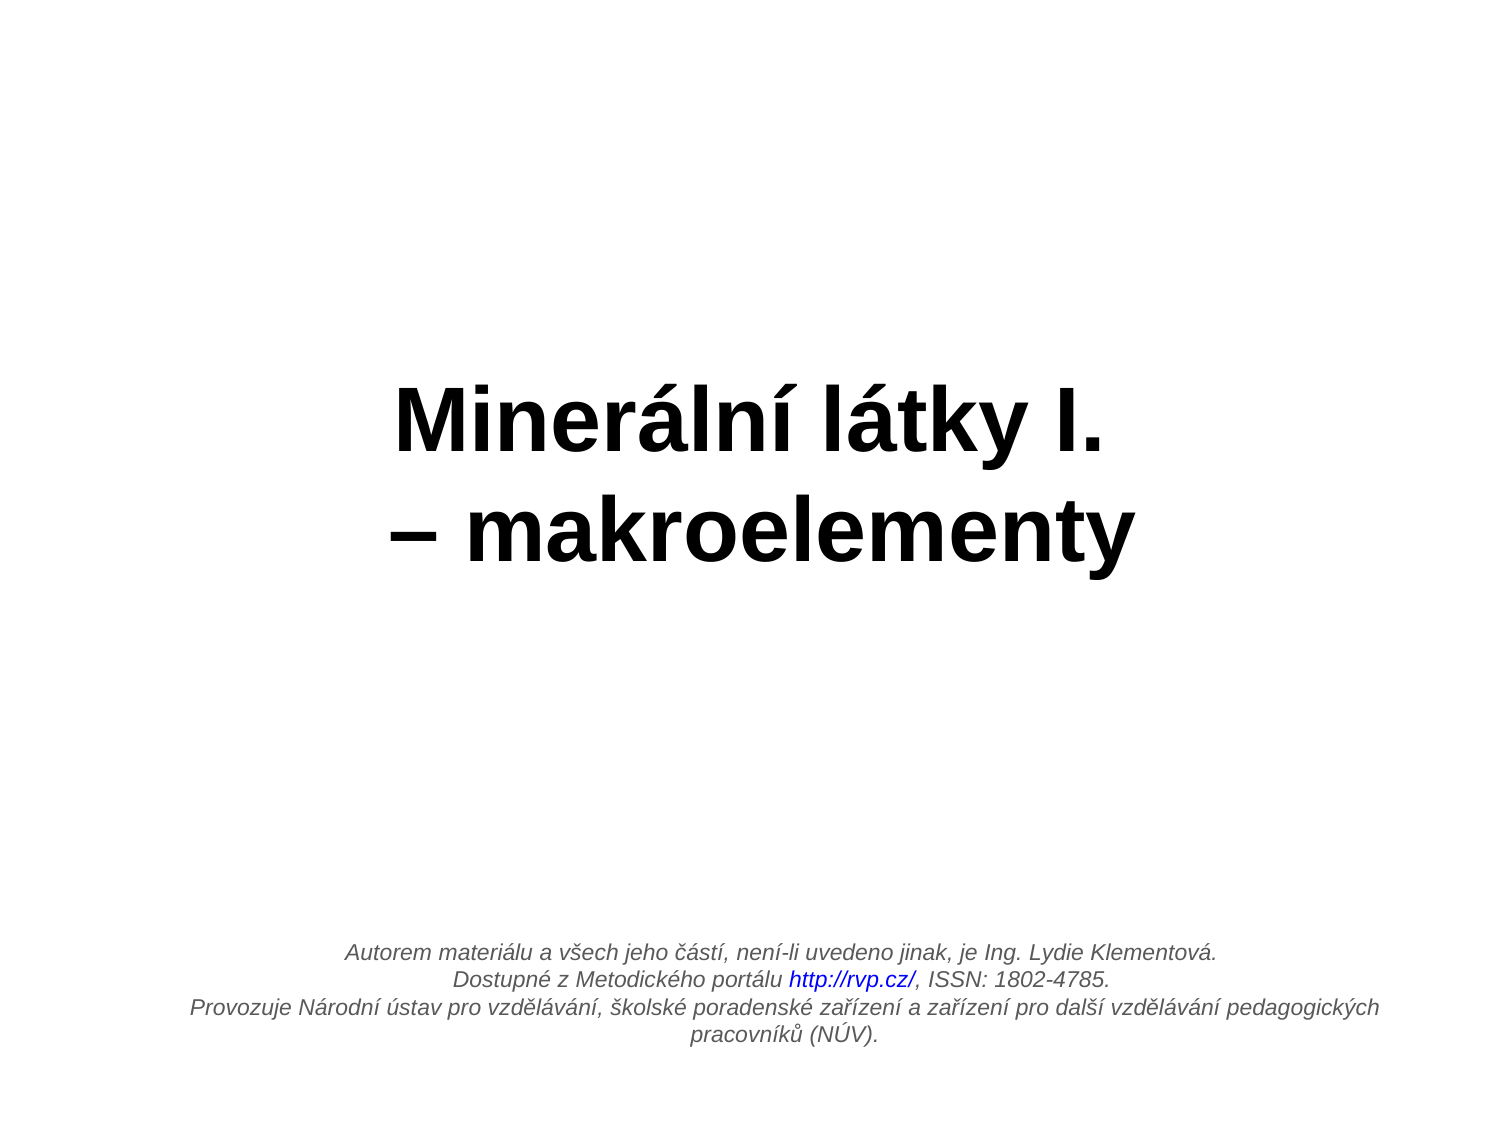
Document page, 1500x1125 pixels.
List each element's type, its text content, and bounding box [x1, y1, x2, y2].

title Minerální látky I. – makroelementy [112, 349, 1388, 591]
text_box Autorem materiálu a všech jeho částí, není-li uvedeno jinak, je Ing. Lydie Klementová. Dostupné z Metodického portálu http://rvp.cz/, ISSN: 1802-4785. Provozuje Národní ústav pro vzdělávání, školské poradenské zařízení a zařízení pro další vzdělávání pedagogických pracovníků (NÚV). [171, 976, 1400, 1037]
